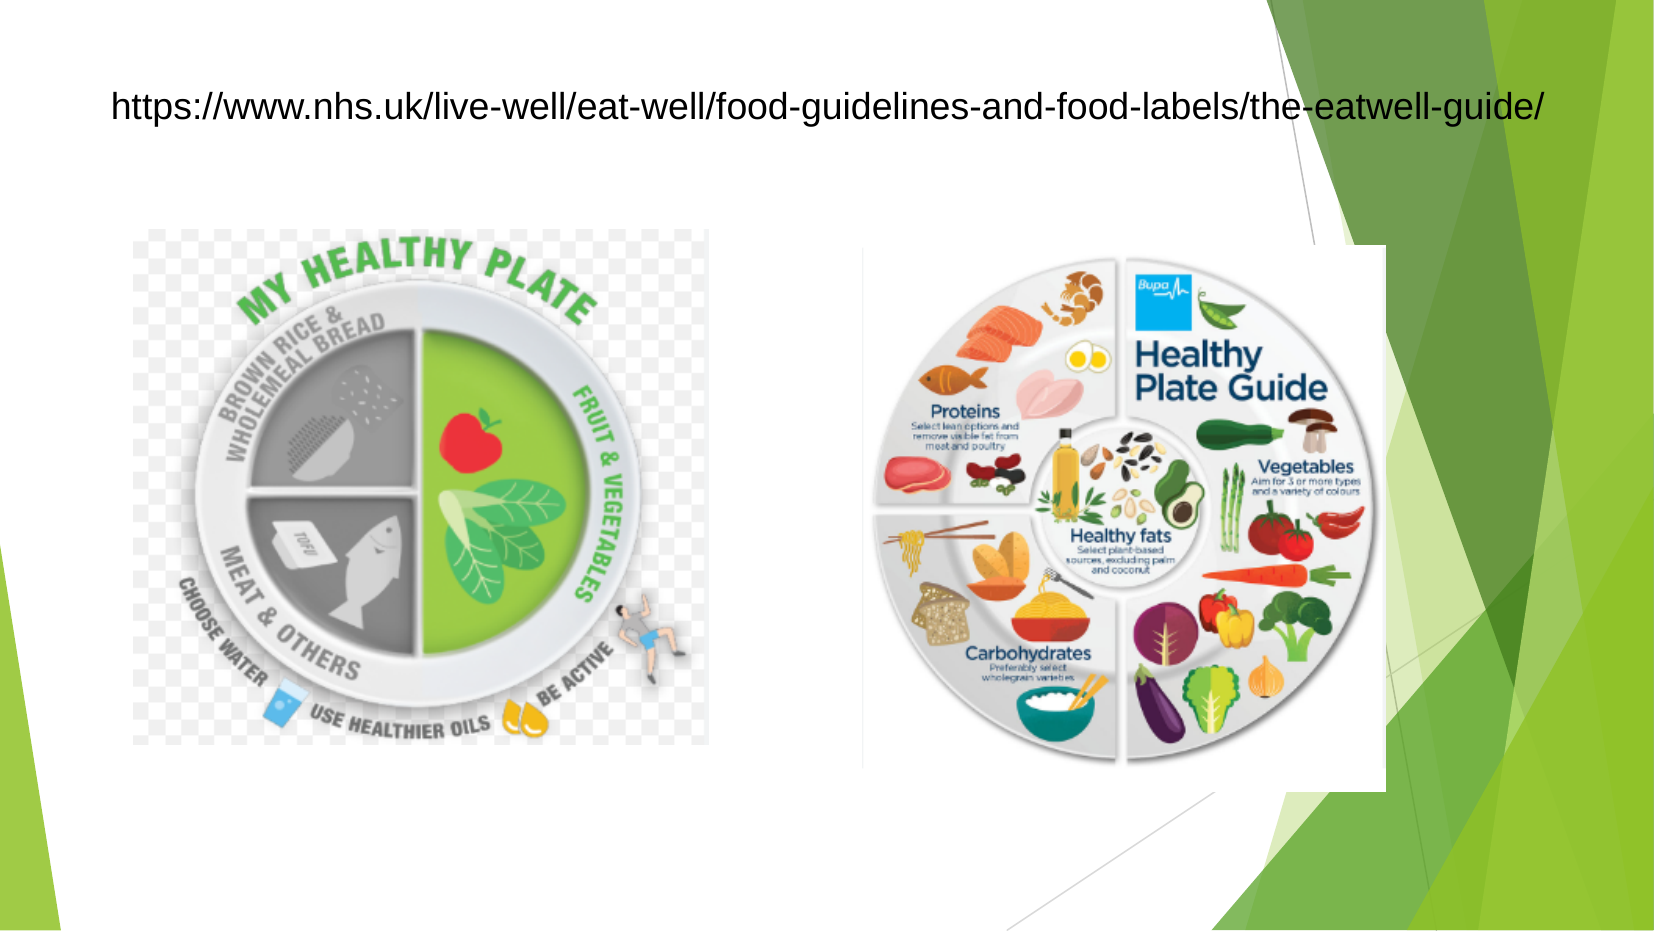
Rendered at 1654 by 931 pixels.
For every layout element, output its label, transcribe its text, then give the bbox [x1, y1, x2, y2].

picture [133, 229, 709, 745]
picture [862, 245, 1386, 792]
text_box https://www.nhs.uk/live-well/eat-well/food-guidelines-and-food-labels/the-eatwell-guide/ [96, 78, 1561, 136]
